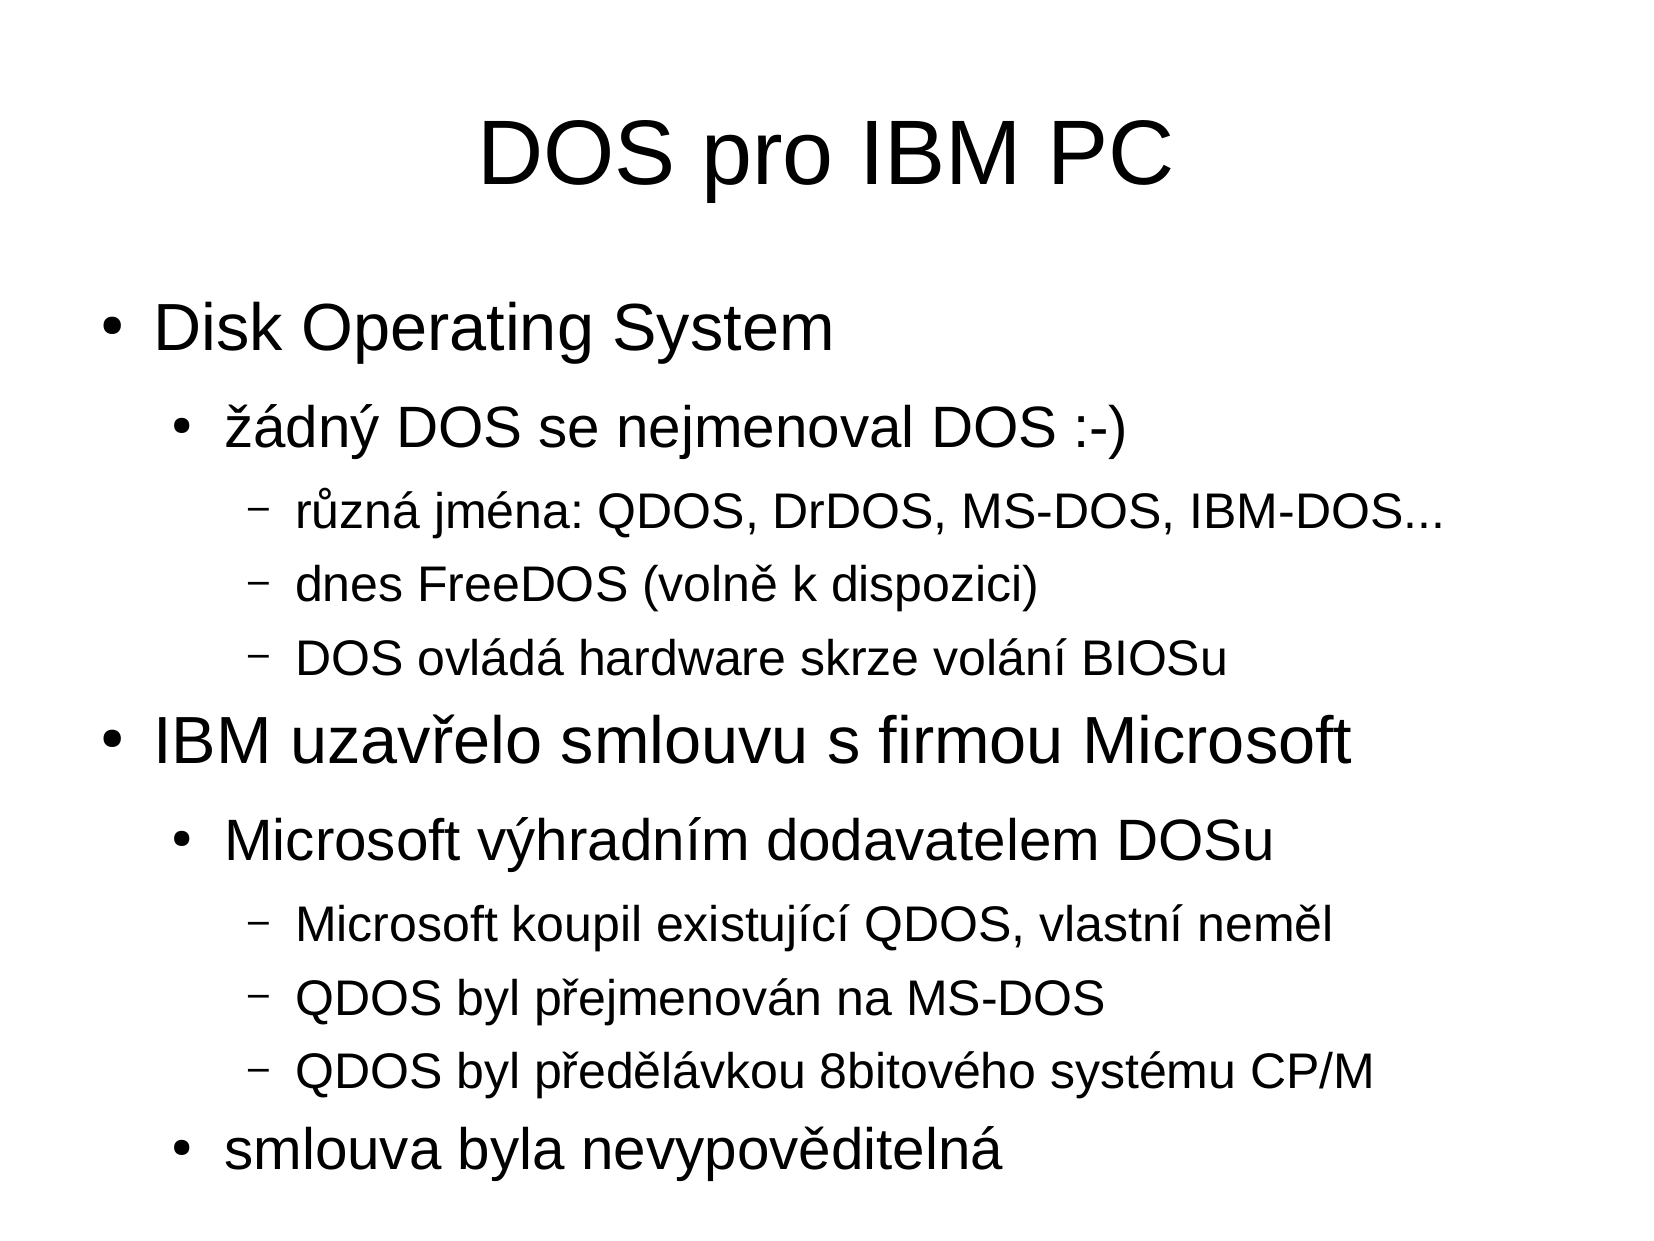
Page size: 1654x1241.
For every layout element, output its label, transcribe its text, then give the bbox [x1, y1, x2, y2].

list Disk Operating System žádný DOS se nejmenoval DOS :-) různá jména: QDOS, DrDOS, MS-DOS, IBM-DOS... dnes FreeDOS (volně k dispozici) DOS ovládá hardware skrze volání BIOSu IBM uzavřelo smlouvu s firmou Microsoft Microsoft výhradním dodavatelem DOSu Microsoft koupil existující QDOS, vlastní neměl QDOS byl přejmenován na MS-DOS QDOS byl předělávkou 8bitového systému CP/M smlouva byla nevypověditelná [82, 290, 1571, 1182]
title DOS pro IBM PC [82, 49, 1571, 257]
